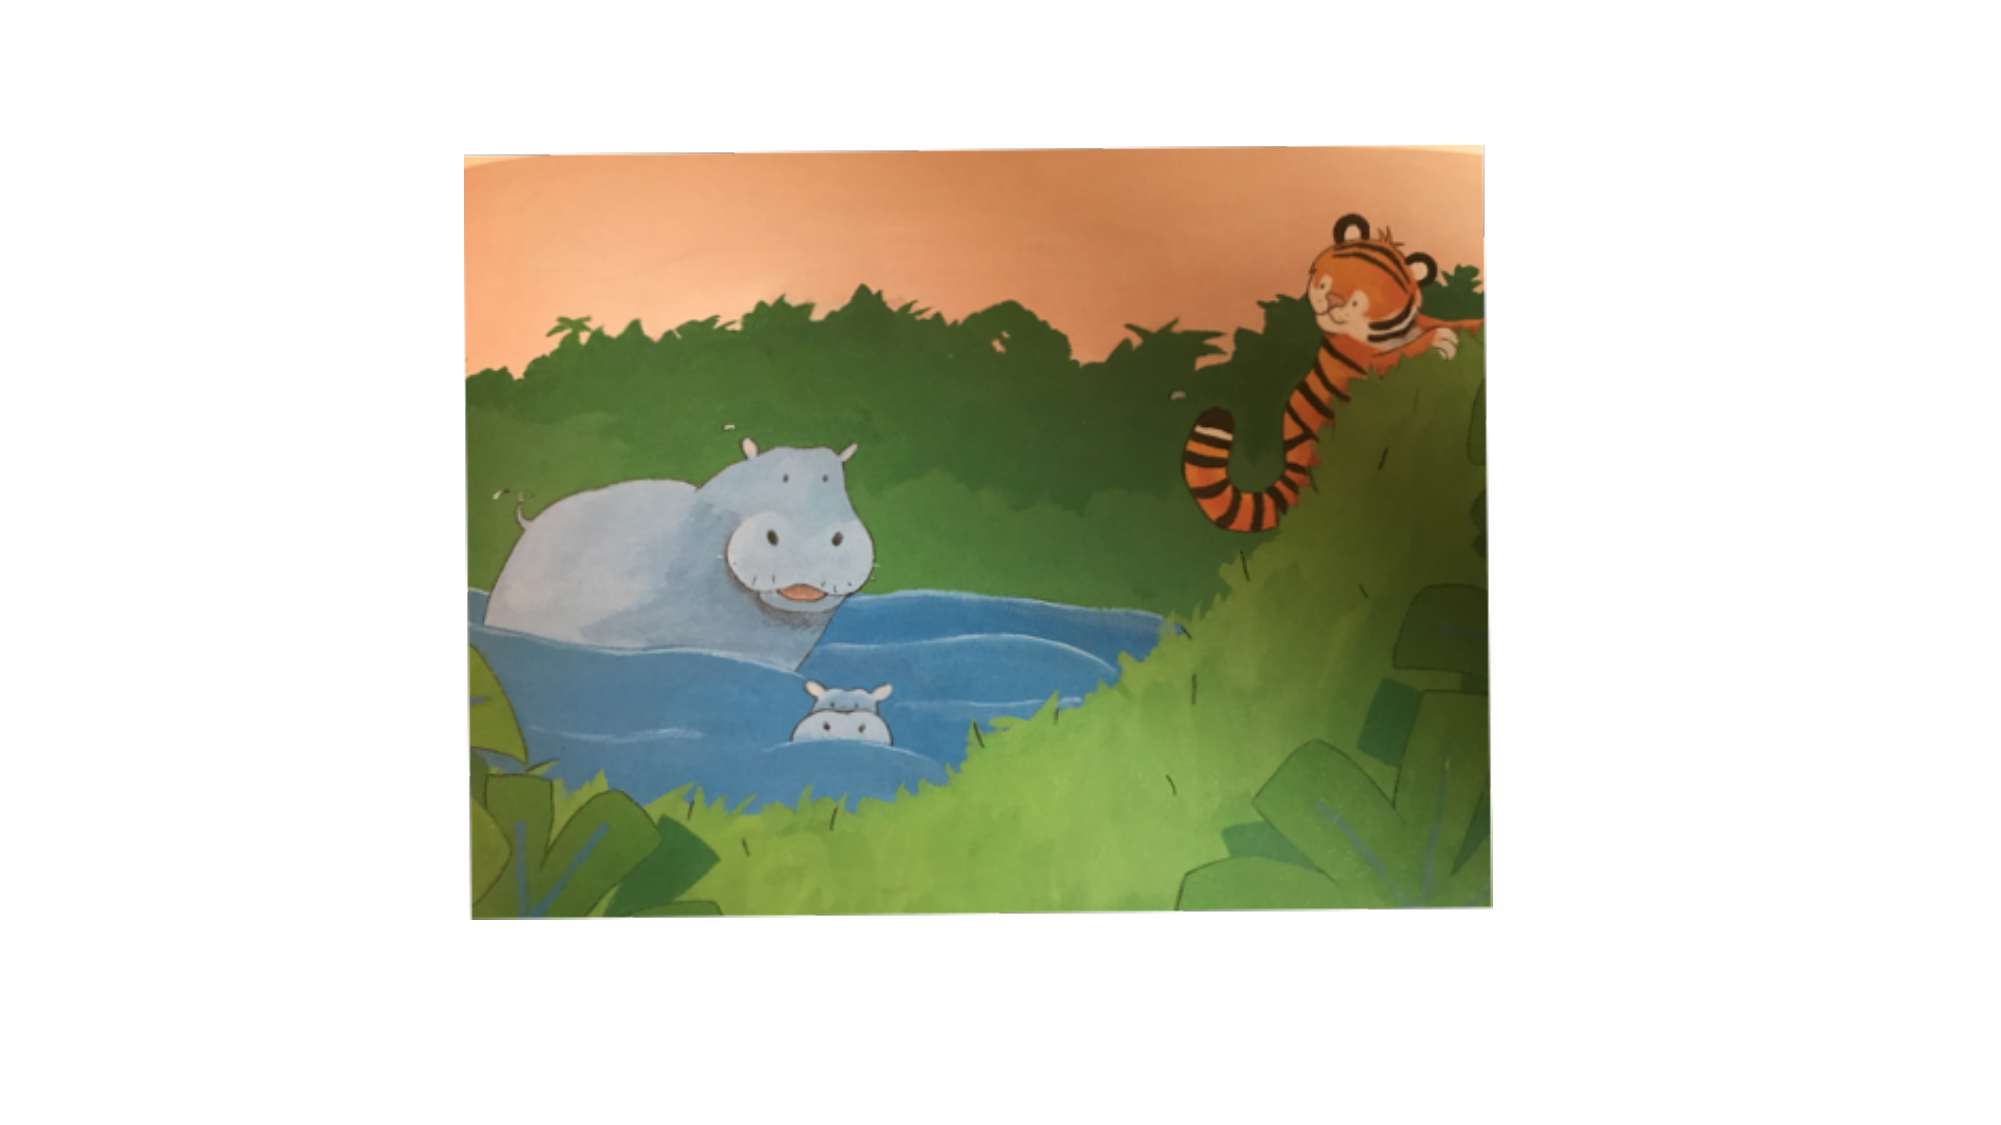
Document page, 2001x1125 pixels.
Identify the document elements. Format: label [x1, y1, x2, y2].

picture [464, 145, 1493, 920]
